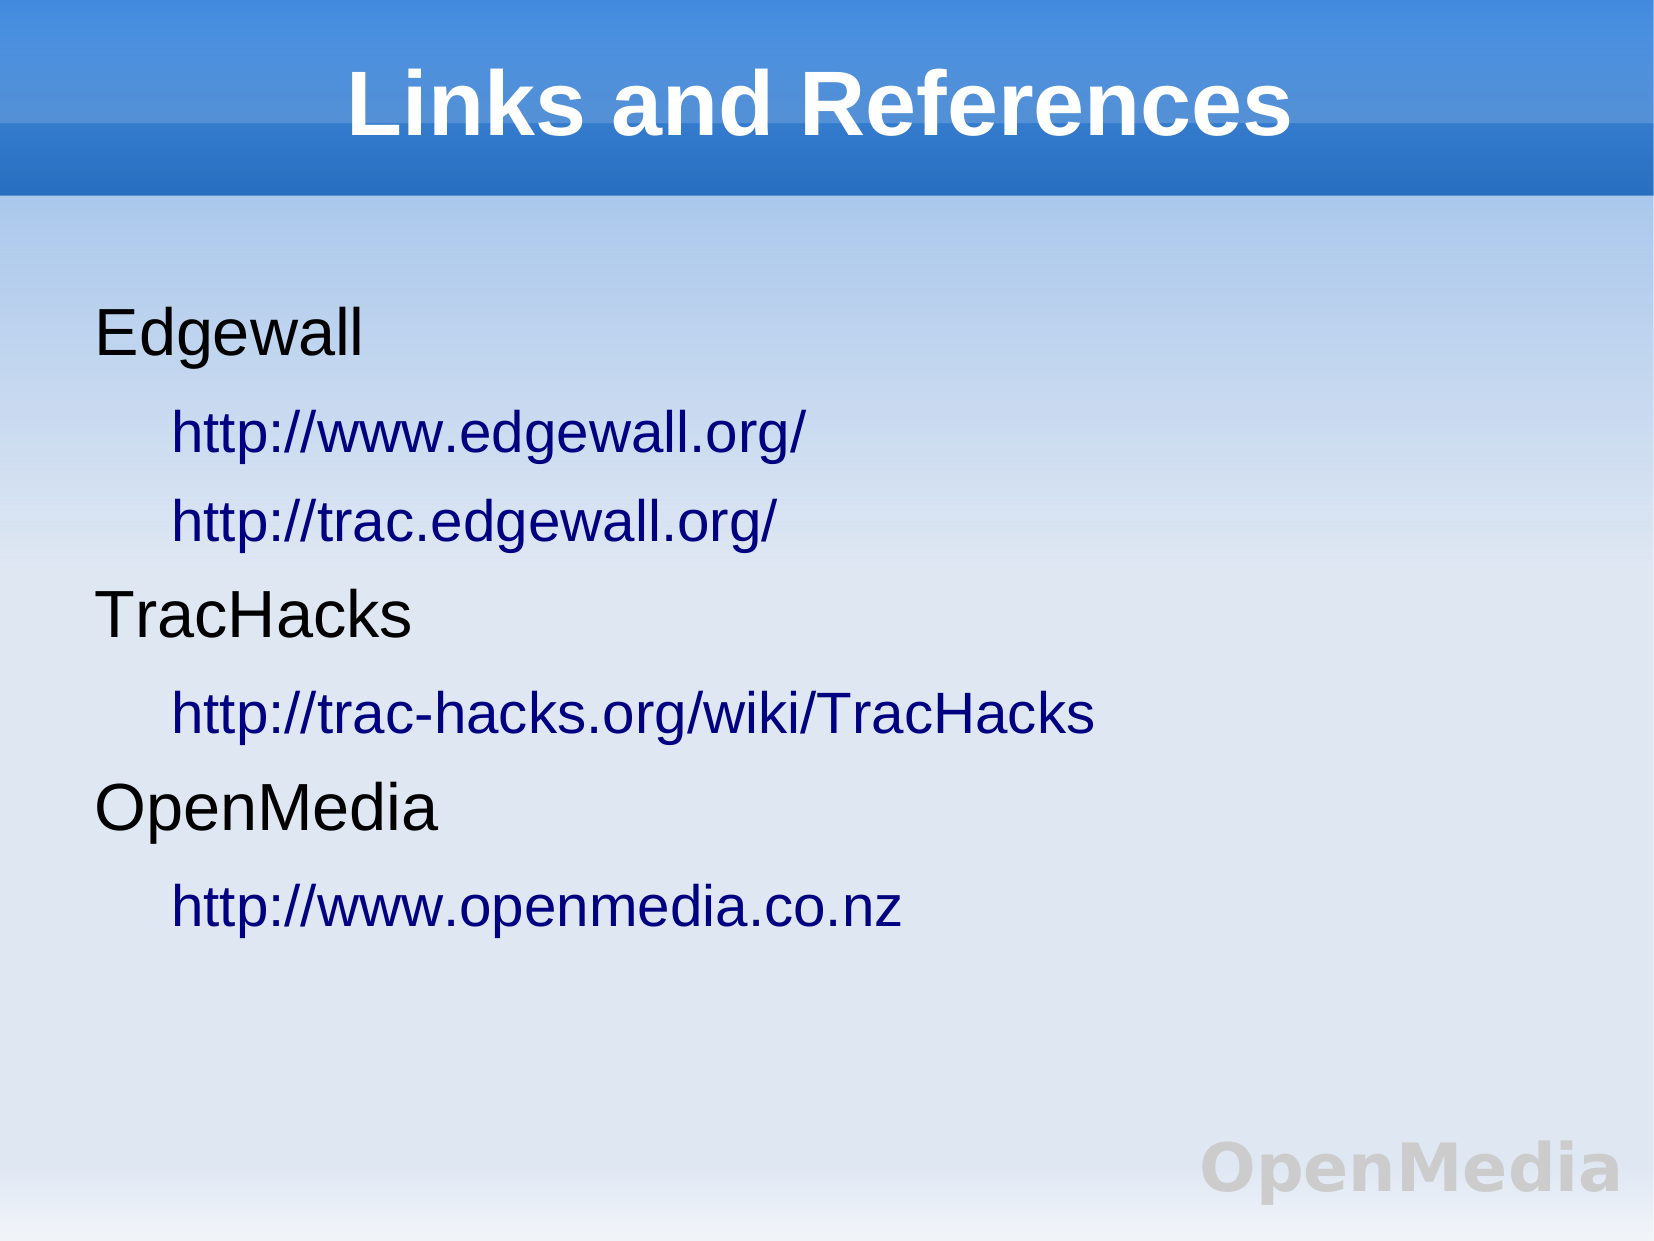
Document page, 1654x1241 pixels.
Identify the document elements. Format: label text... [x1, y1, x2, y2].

list Edgewall http://www.edgewall.org/ http://trac.edgewall.org/ TracHacks http://trac-hacks.org/wiki/TracHacks OpenMedia http://www.openmedia.co.nz [76, 295, 1565, 1099]
title Links and References [76, 7, 1565, 200]
picture [0, 0, 1654, 1241]
